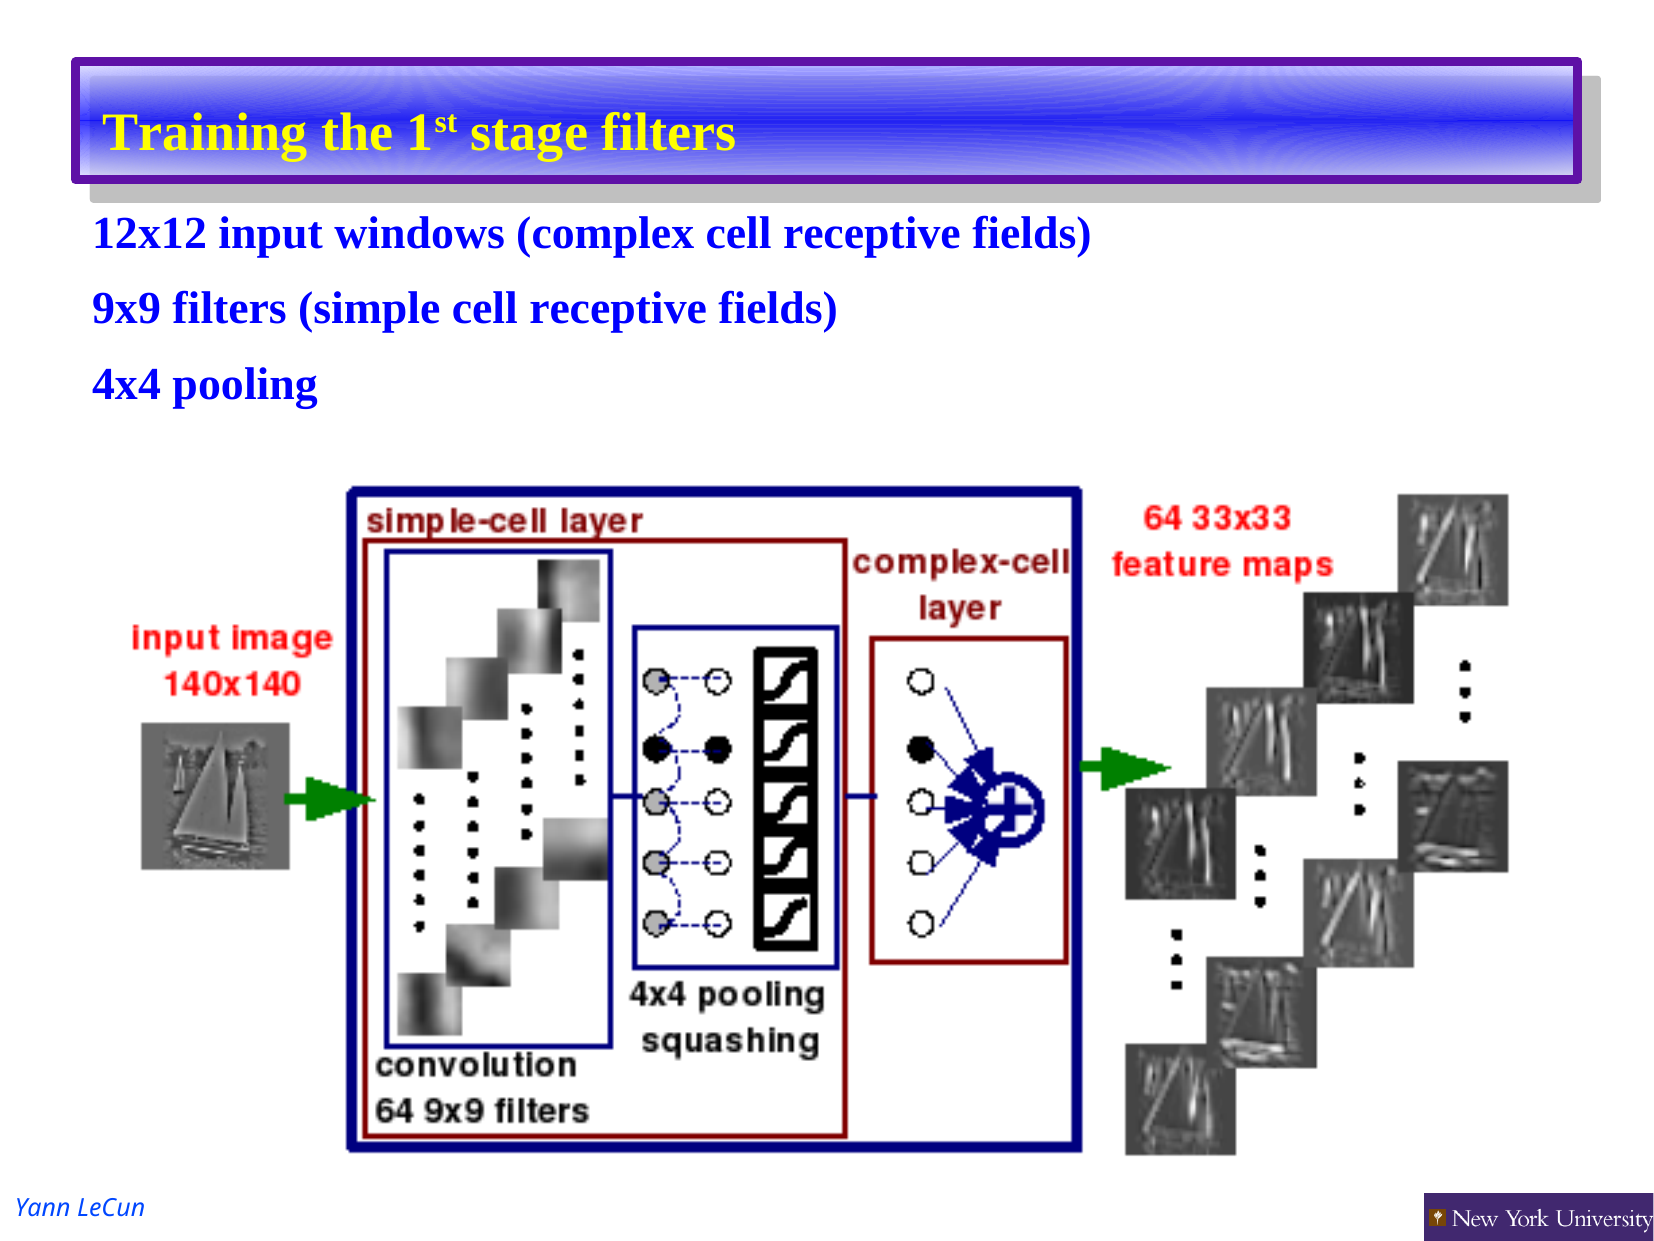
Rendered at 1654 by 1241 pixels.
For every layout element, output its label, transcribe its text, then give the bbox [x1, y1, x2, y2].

title Training the 1st stage filters [75, 61, 1578, 180]
picture [126, 468, 1528, 1167]
picture [1424, 1193, 1654, 1241]
list 12x12 input windows (complex cell receptive fields) 9x9 filters (simple cell receptive fields) 4x4 pooling [92, 207, 1525, 469]
